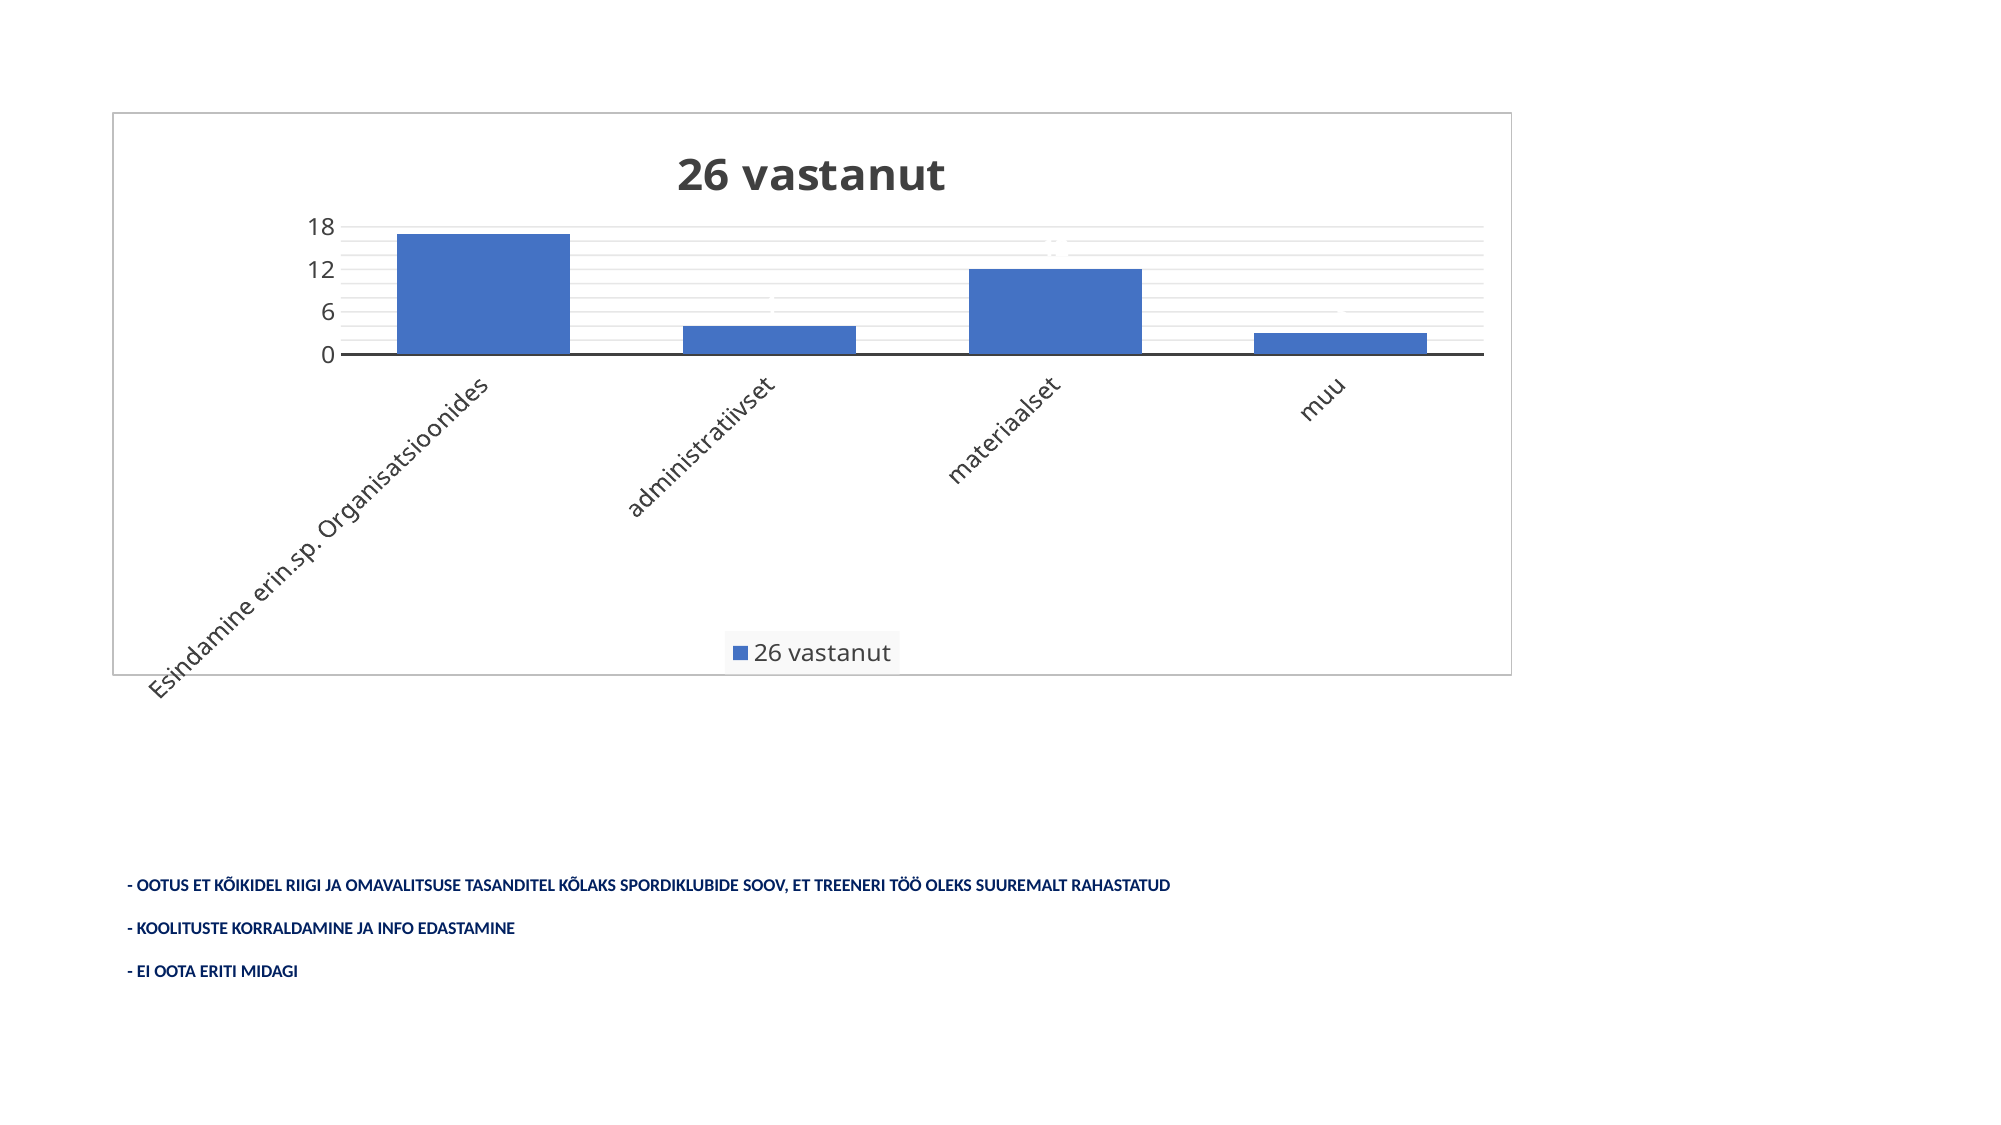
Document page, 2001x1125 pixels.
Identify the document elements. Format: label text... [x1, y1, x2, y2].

title Missugust tuge ootate Tallinna Spordiliidult? Muu: - Ootus et kõikidel riigi ja omavalitsuse tasanditel kõlaks spordiklubide soov, et treeneri töö oleks suuremalt rahastatud - Koolituste korraldamine ja info edastamine - ei oota eriti midagi [112, 736, 1513, 1125]
chart [112, 112, 1513, 706]
